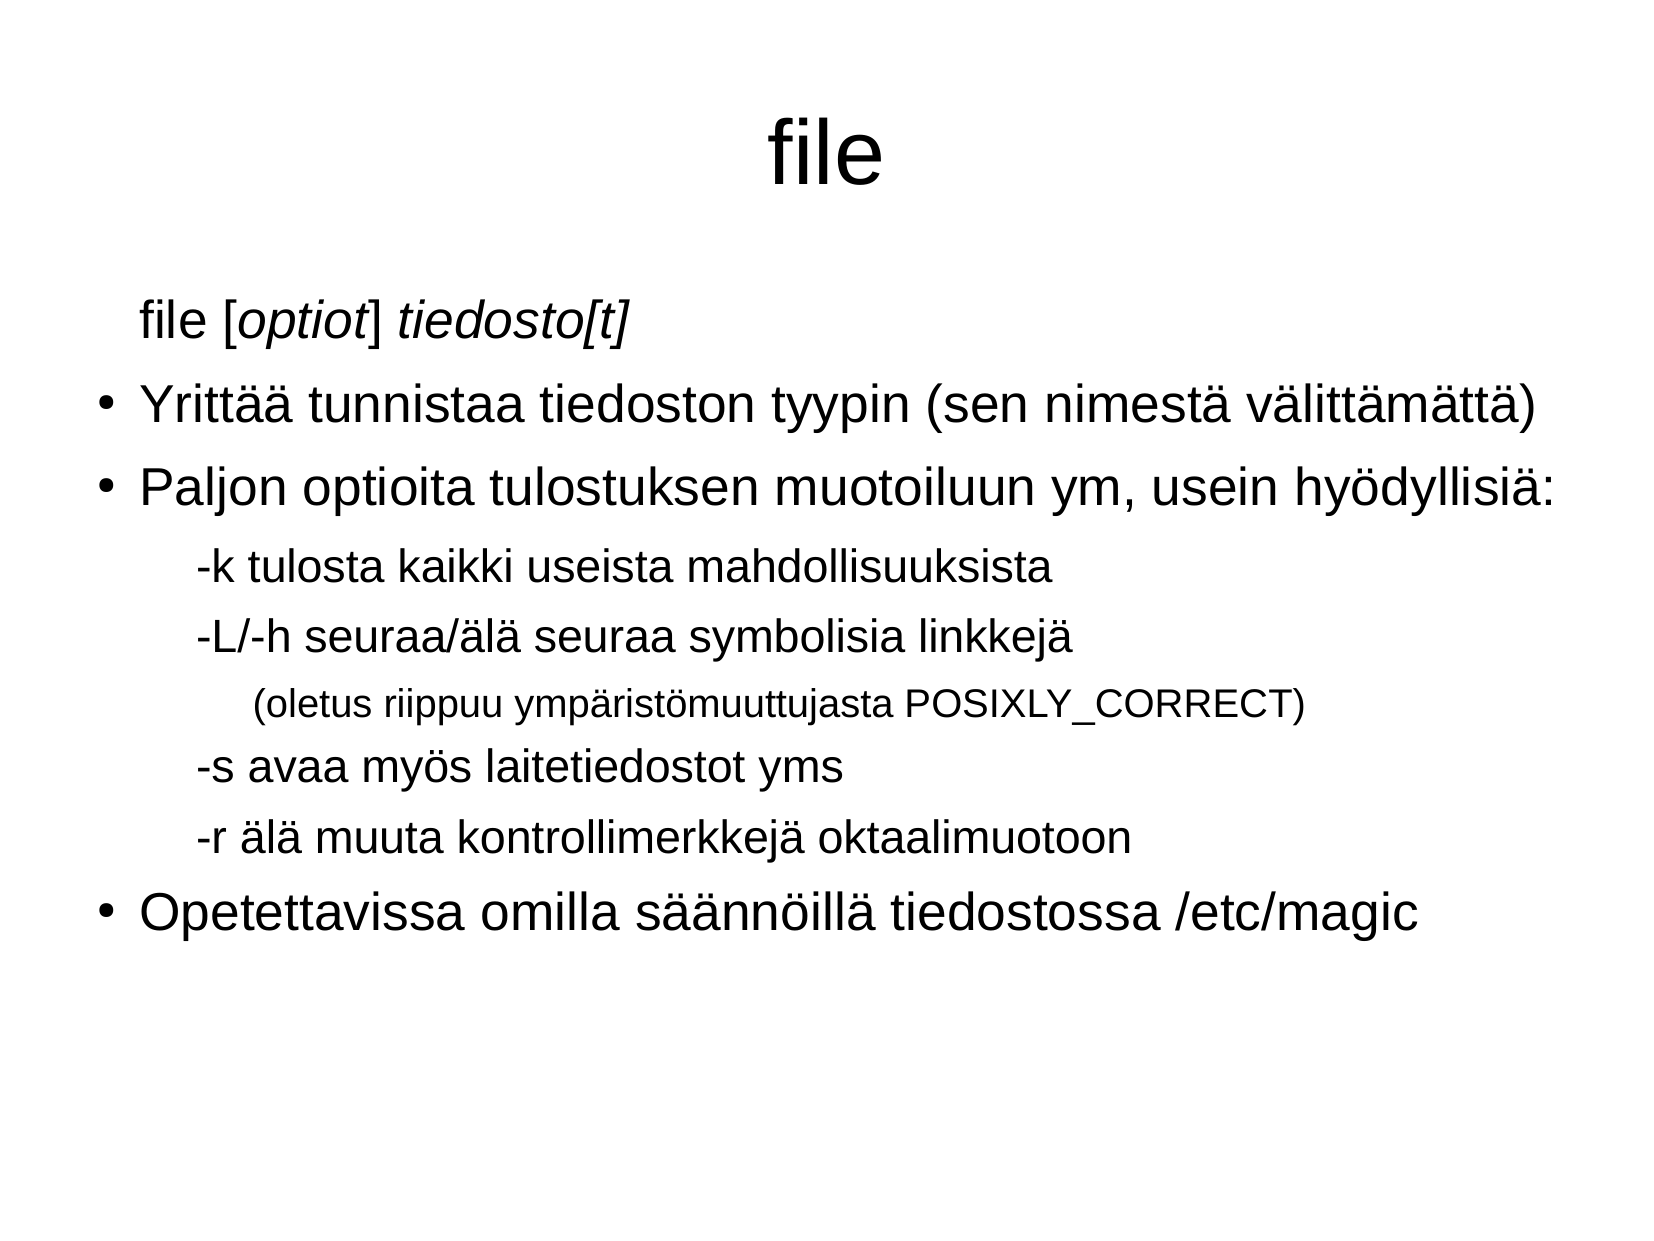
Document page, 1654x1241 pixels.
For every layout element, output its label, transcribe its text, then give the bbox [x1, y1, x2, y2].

list file [optiot] tiedosto[t] Yrittää tunnistaa tiedoston tyypin (sen nimestä välittämättä) Paljon optioita tulostuksen muotoiluun ym, usein hyödyllisiä: -k tulosta kaikki useista mahdollisuuksista -L/-h seuraa/älä seuraa symbolisia linkkejä (oletus riippuu ympäristömuuttujasta POSIXLY_CORRECT) -s avaa myös laitetiedostot yms -r älä muuta kontrollimerkkejä oktaalimuotoon Opetettavissa omilla säännöillä tiedostossa /etc/magic [82, 290, 1571, 1010]
title file [82, 49, 1571, 257]
